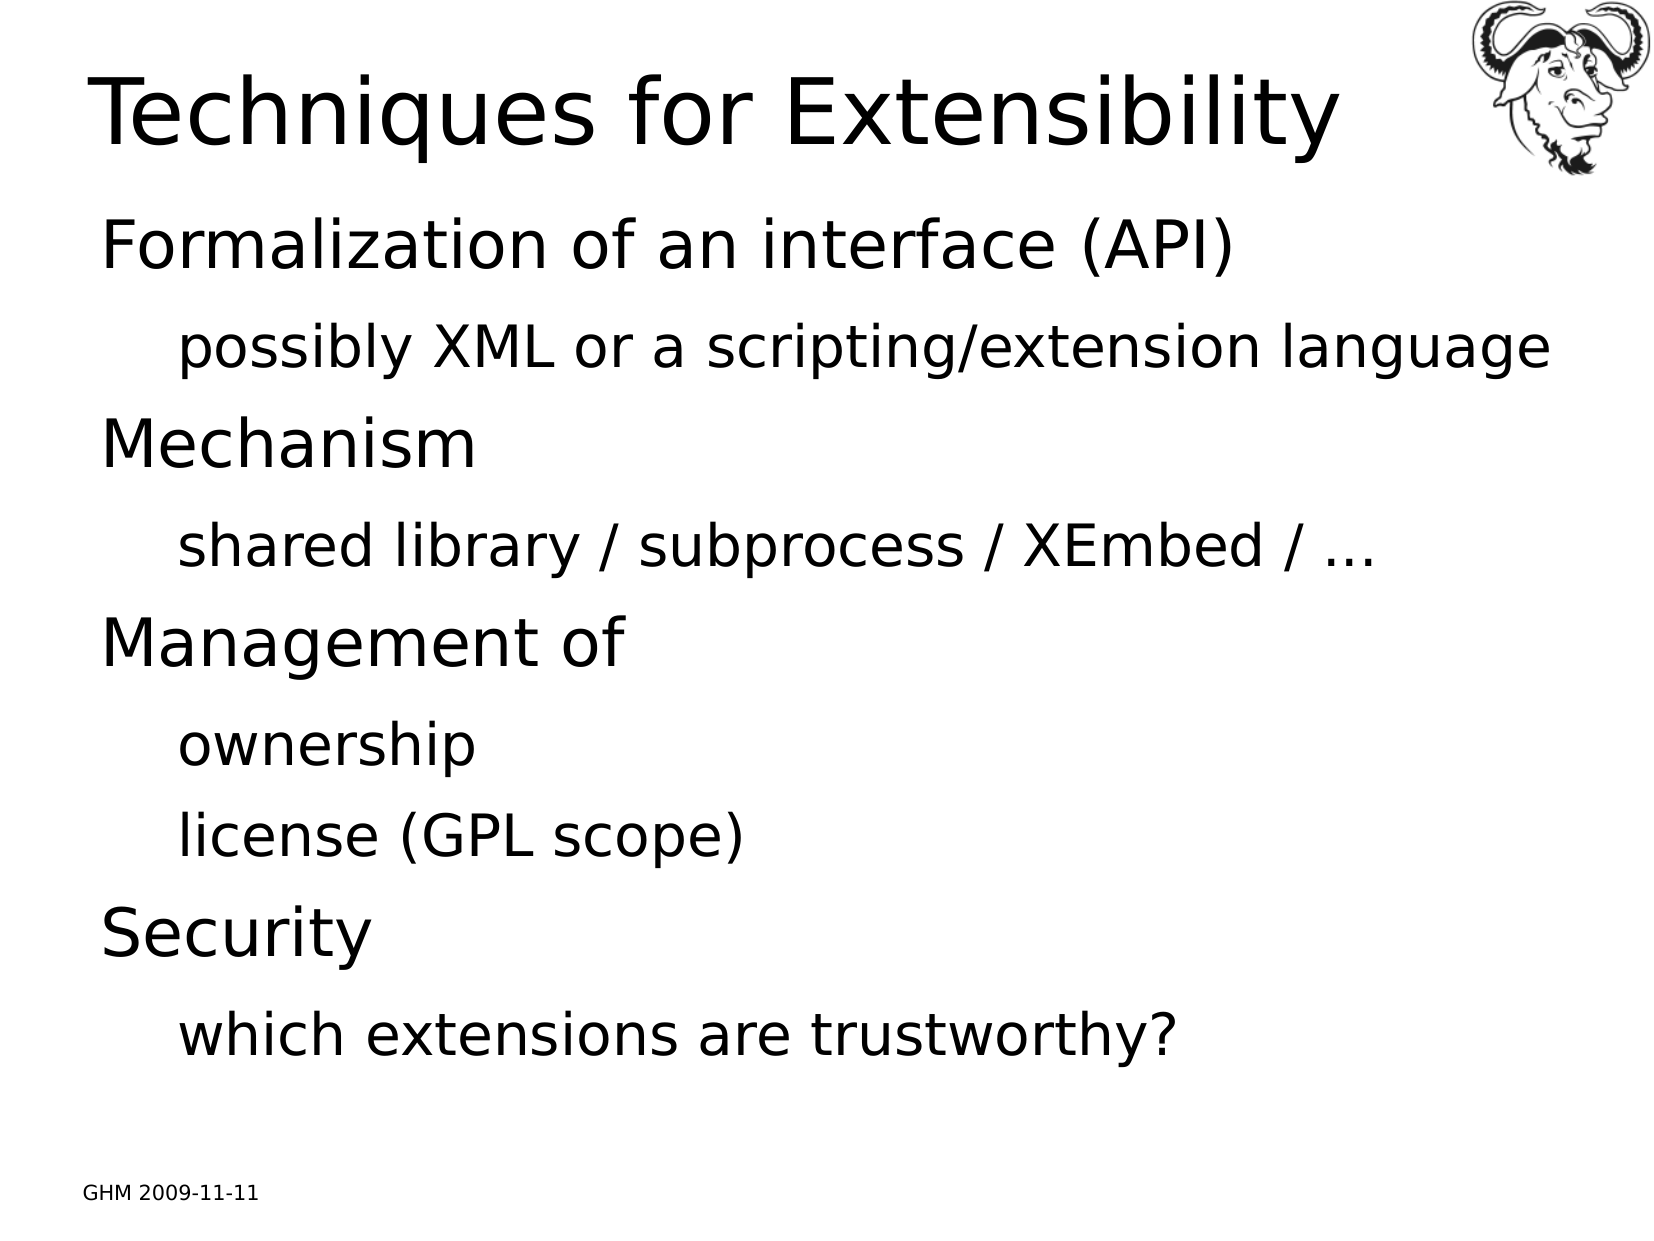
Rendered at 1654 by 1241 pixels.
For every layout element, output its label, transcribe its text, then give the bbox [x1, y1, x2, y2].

list Formalization of an interface (API) possibly XML or a scripting/extension language Mechanism shared library / subprocess / XEmbed / ... Management of ownership license (GPL scope) Security which extensions are trustworthy? [82, 206, 1571, 1137]
picture [1469, 0, 1654, 178]
title Techniques for Extensibility [88, 49, 1388, 178]
